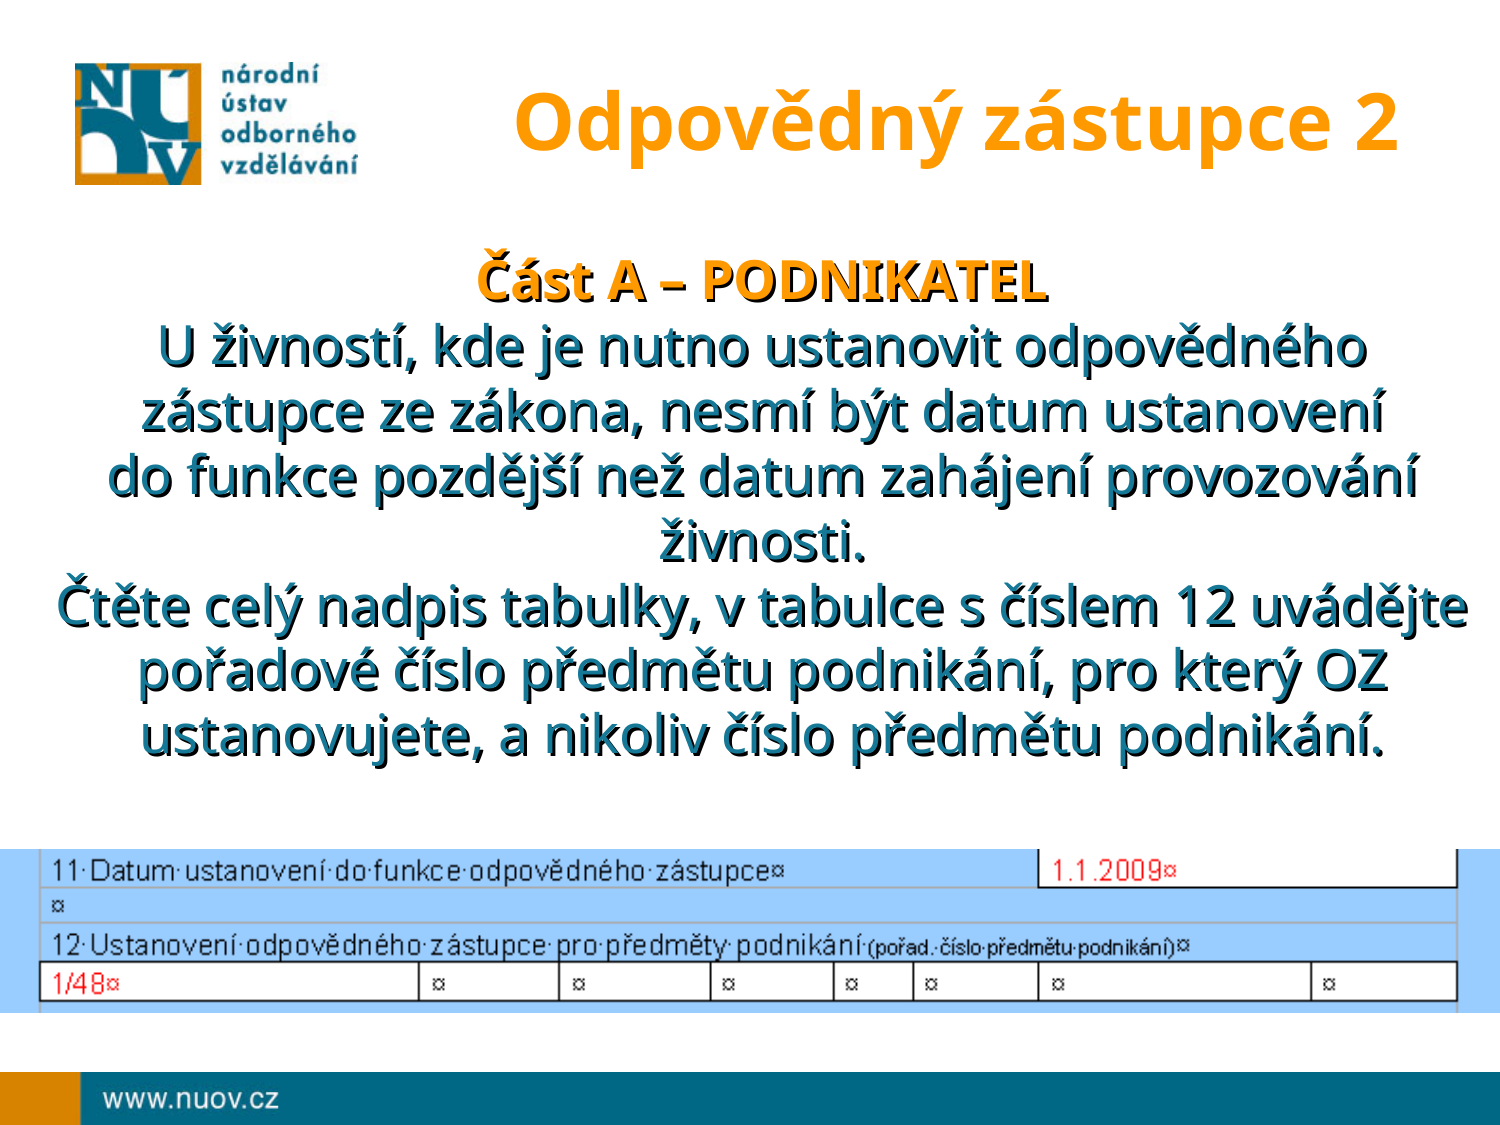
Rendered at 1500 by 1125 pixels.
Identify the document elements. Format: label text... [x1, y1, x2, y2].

text_box Část A – PODNIKATEL U živností, kde je nutno ustanovit odpovědného zástupce ze zákona, nesmí být datum ustanovení do funkce pozdější než datum zahájení provozování živnosti. Čtěte celý nadpis tabulky, v tabulce s číslem 12 uvádějte pořadové číslo předmětu podnikání, pro který OZ ustanovujete, a nikoliv číslo předmětu podnikání. [24, 237, 1500, 773]
picture [0, 849, 1500, 1013]
title Odpovědný zástupce 2 [412, 50, 1500, 188]
text_box [0, 1072, 1500, 1125]
text_box [75, 62, 358, 185]
